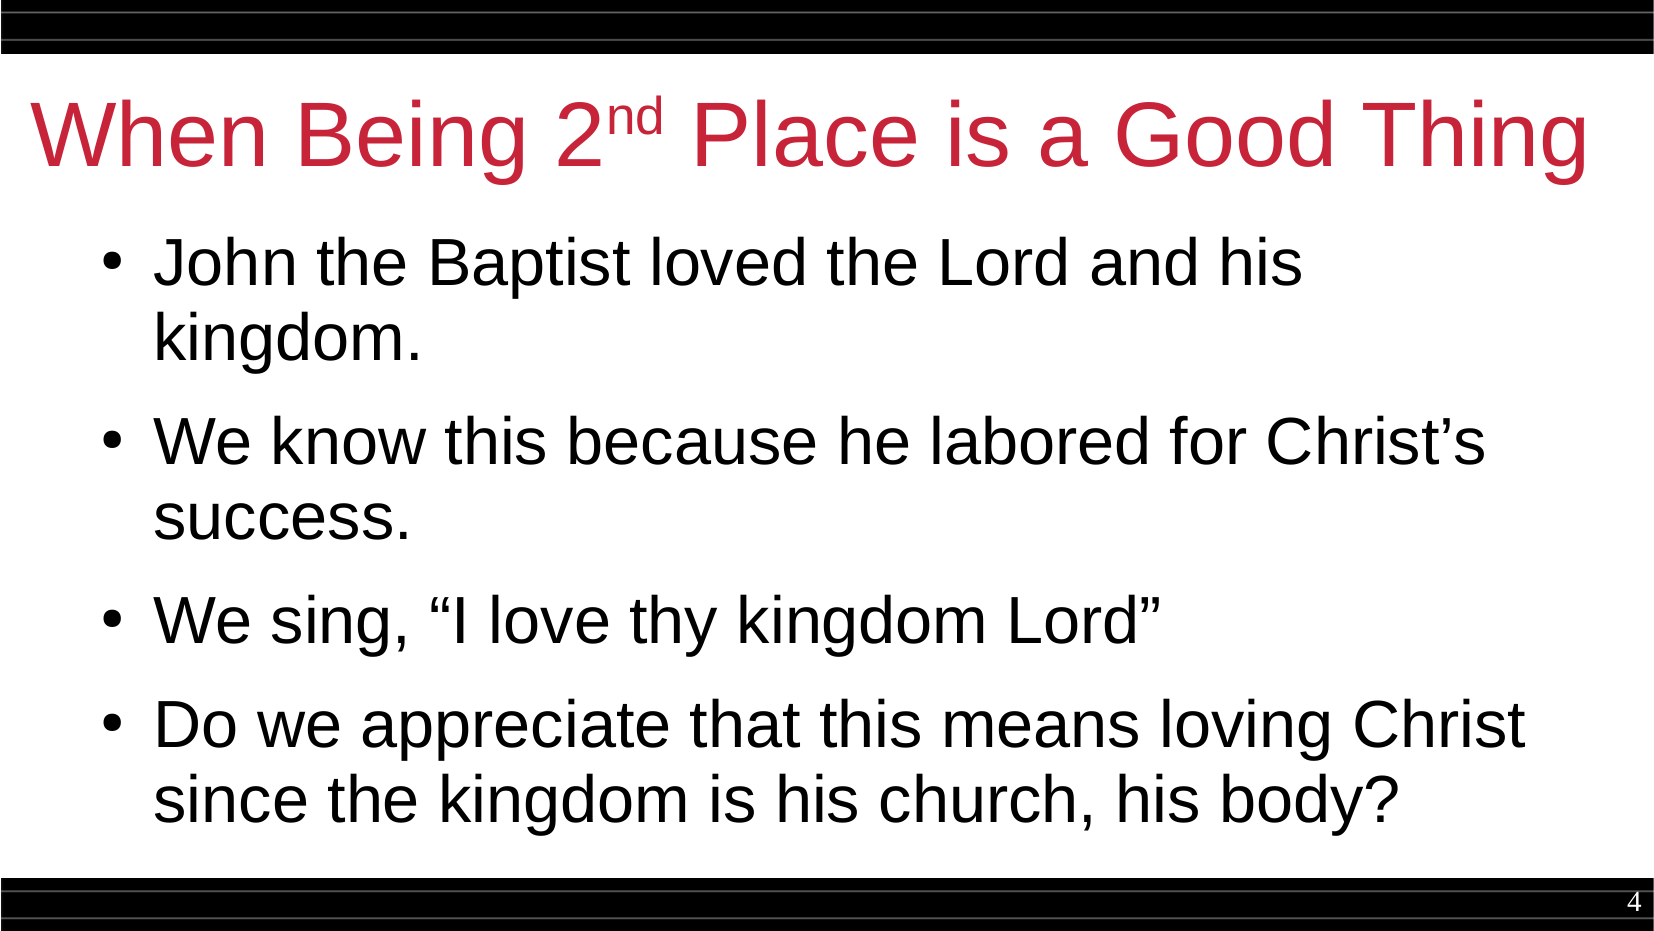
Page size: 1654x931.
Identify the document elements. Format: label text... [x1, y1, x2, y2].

list John the Baptist loved the Lord and his kingdom. We know this because he labored for Christ’s success. We sing, “I love thy kingdom Lord” Do we appreciate that this means loving Christ since the kingdom is his church, his body? [82, 225, 1571, 886]
title When Being 2nd Place is a Good Thing [30, 30, 1621, 239]
picture [1, 0, 1654, 54]
picture [1, 878, 1654, 931]
